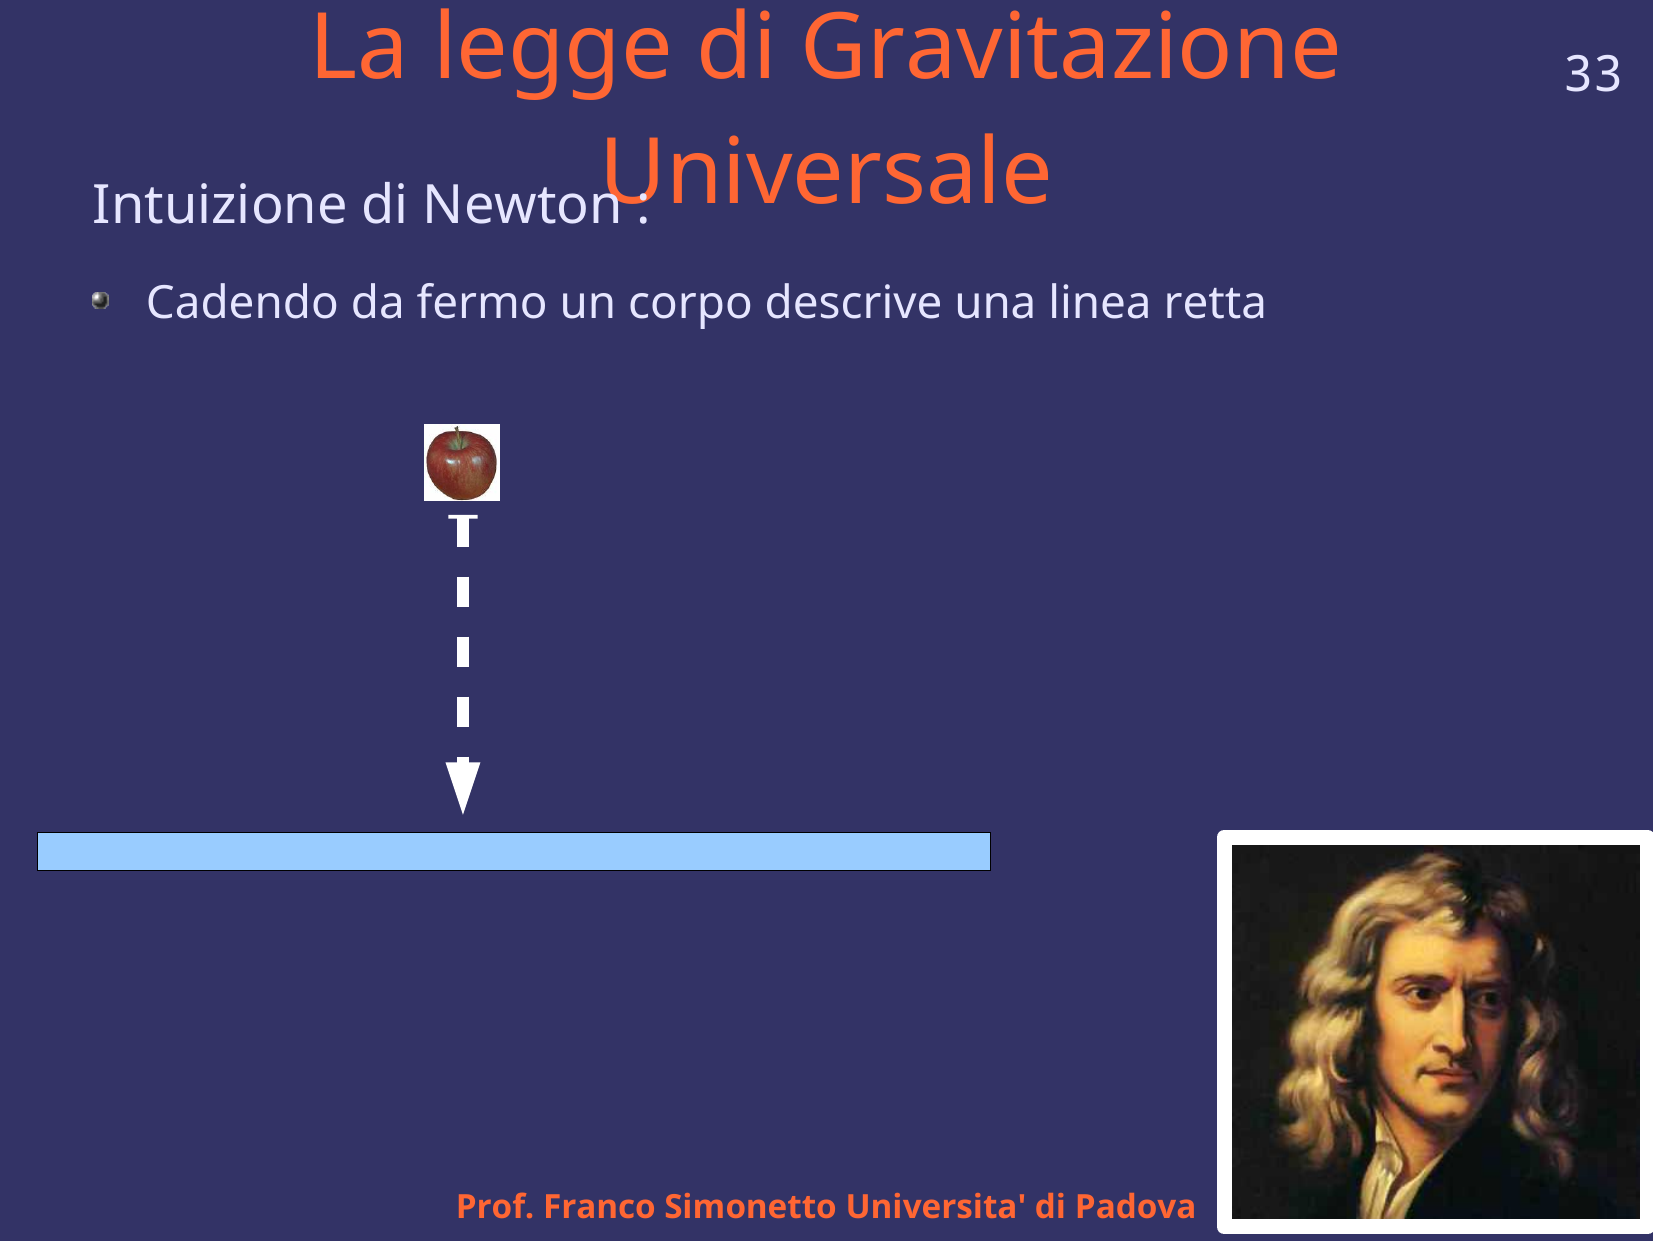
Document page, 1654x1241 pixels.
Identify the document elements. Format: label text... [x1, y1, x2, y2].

picture [424, 424, 500, 501]
picture [1231, 844, 1641, 1220]
list Intuizione di Newton : Cadendo da fermo un corpo descrive una linea retta [75, 165, 1563, 1060]
title La legge di Gravitazione Universale [82, 55, 1571, 156]
text_box [37, 832, 991, 871]
